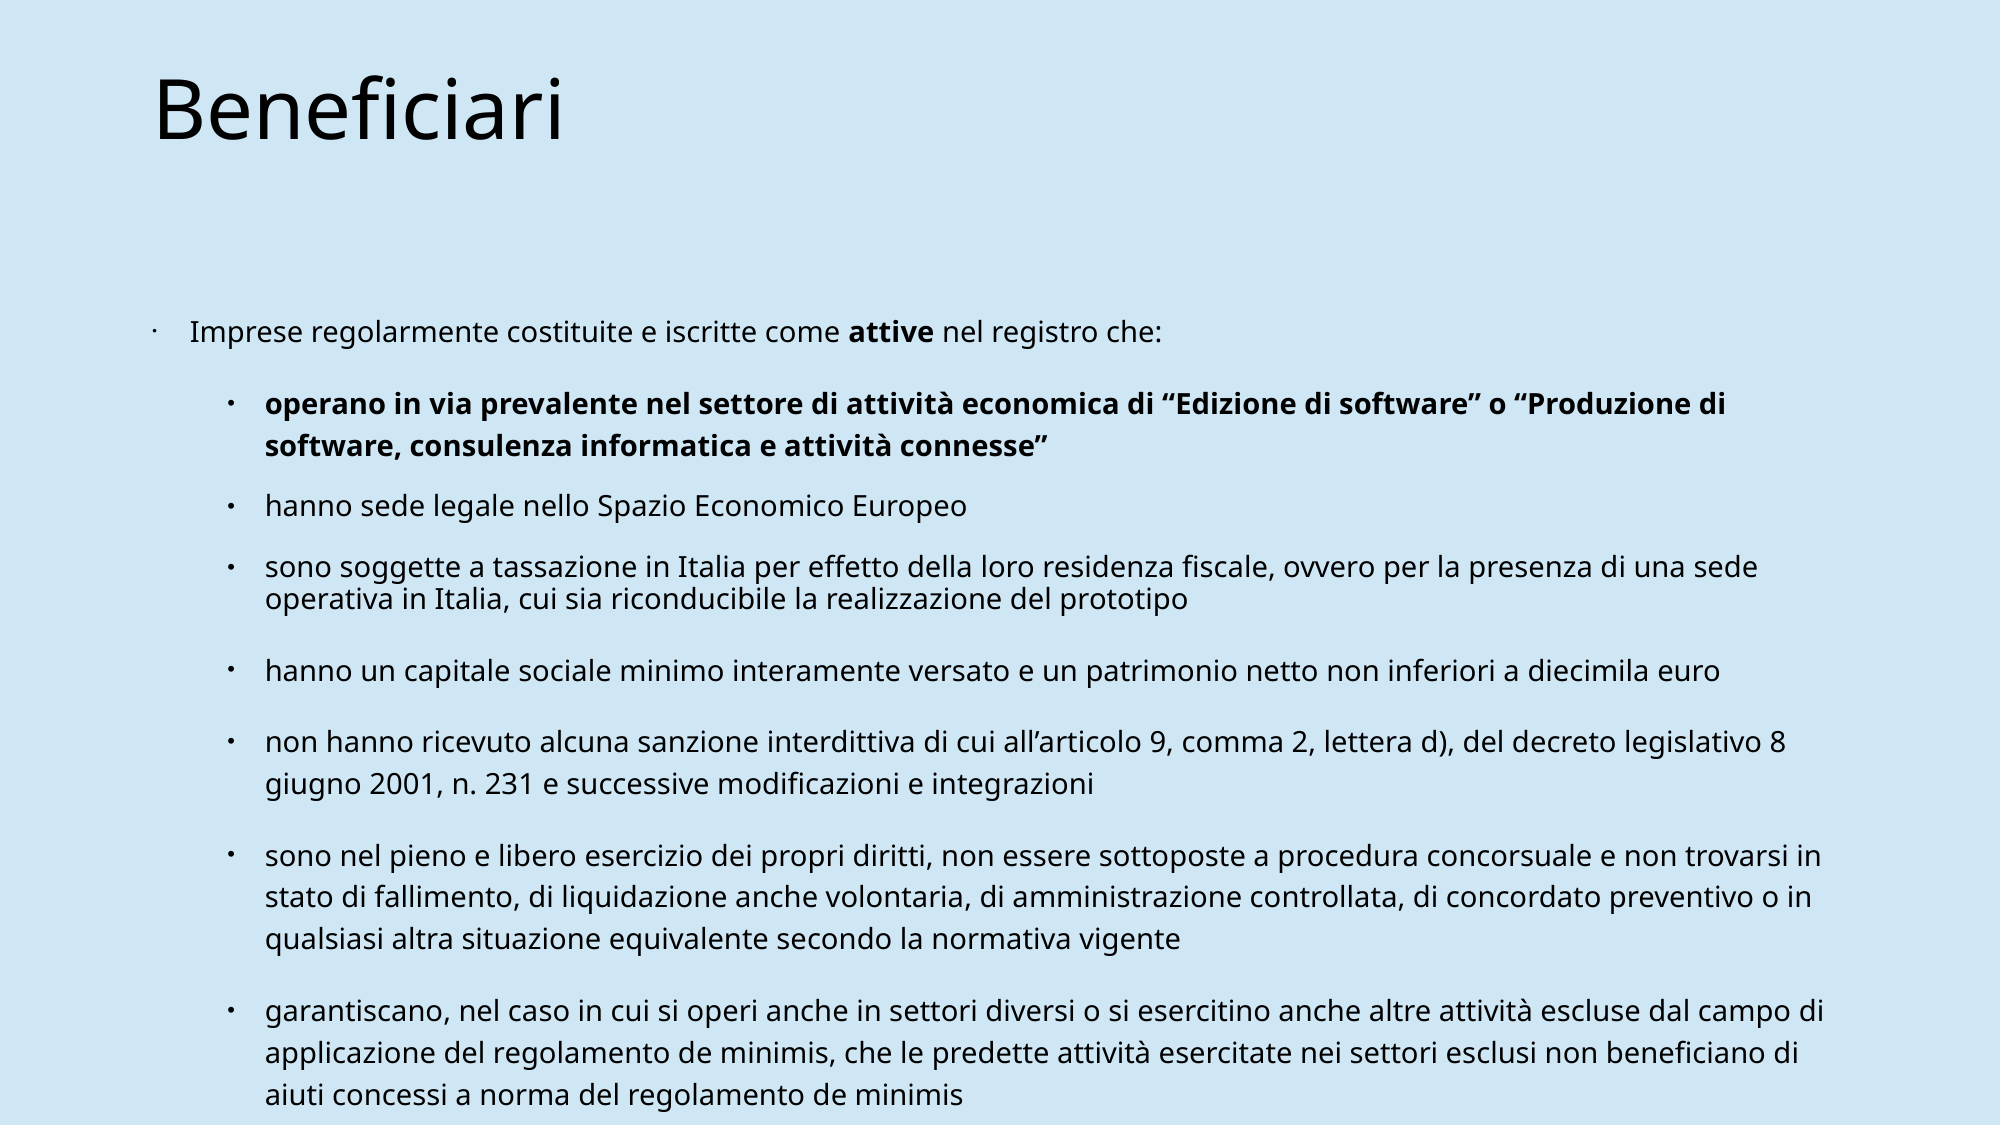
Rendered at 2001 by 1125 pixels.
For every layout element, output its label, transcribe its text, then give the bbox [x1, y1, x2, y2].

title Beneficiari [137, 59, 1863, 278]
list Imprese regolarmente costituite e iscritte come attive nel registro che: operano in via prevalente nel settore di attività economica di “Edizione di software” o “Produzione di software, consulenza informatica e attività connesse” hanno sede legale nello Spazio Economico Europeo sono soggette a tassazione in Italia per effetto della loro residenza fiscale, ovvero per la presenza di una sede operativa in Italia, cui sia riconducibile la realizzazione del prototipo hanno un capitale sociale minimo interamente versato e un patrimonio netto non inferiori a diecimila euro non hanno ricevuto alcuna sanzione interdittiva di cui all’articolo 9, comma 2, lettera d), del decreto legislativo 8 giugno 2001, n. 231 e successive modificazioni e integrazioni sono nel pieno e libero esercizio dei propri diritti, non essere sottoposte a procedura concorsuale e non trovarsi in stato di fallimento, di liquidazione anche volontaria, di amministrazione controllata, di concordato preventivo o in qualsiasi altra situazione equivalente secondo la normativa vigente garantiscano, nel caso in cui si operi anche in settori diversi o si esercitino anche altre attività escluse dal campo di applicazione del regolamento de minimis, che le predette attività esercitate nei settori esclusi non beneficiano di aiuti concessi a norma del regolamento de minimis [137, 299, 1863, 1014]
